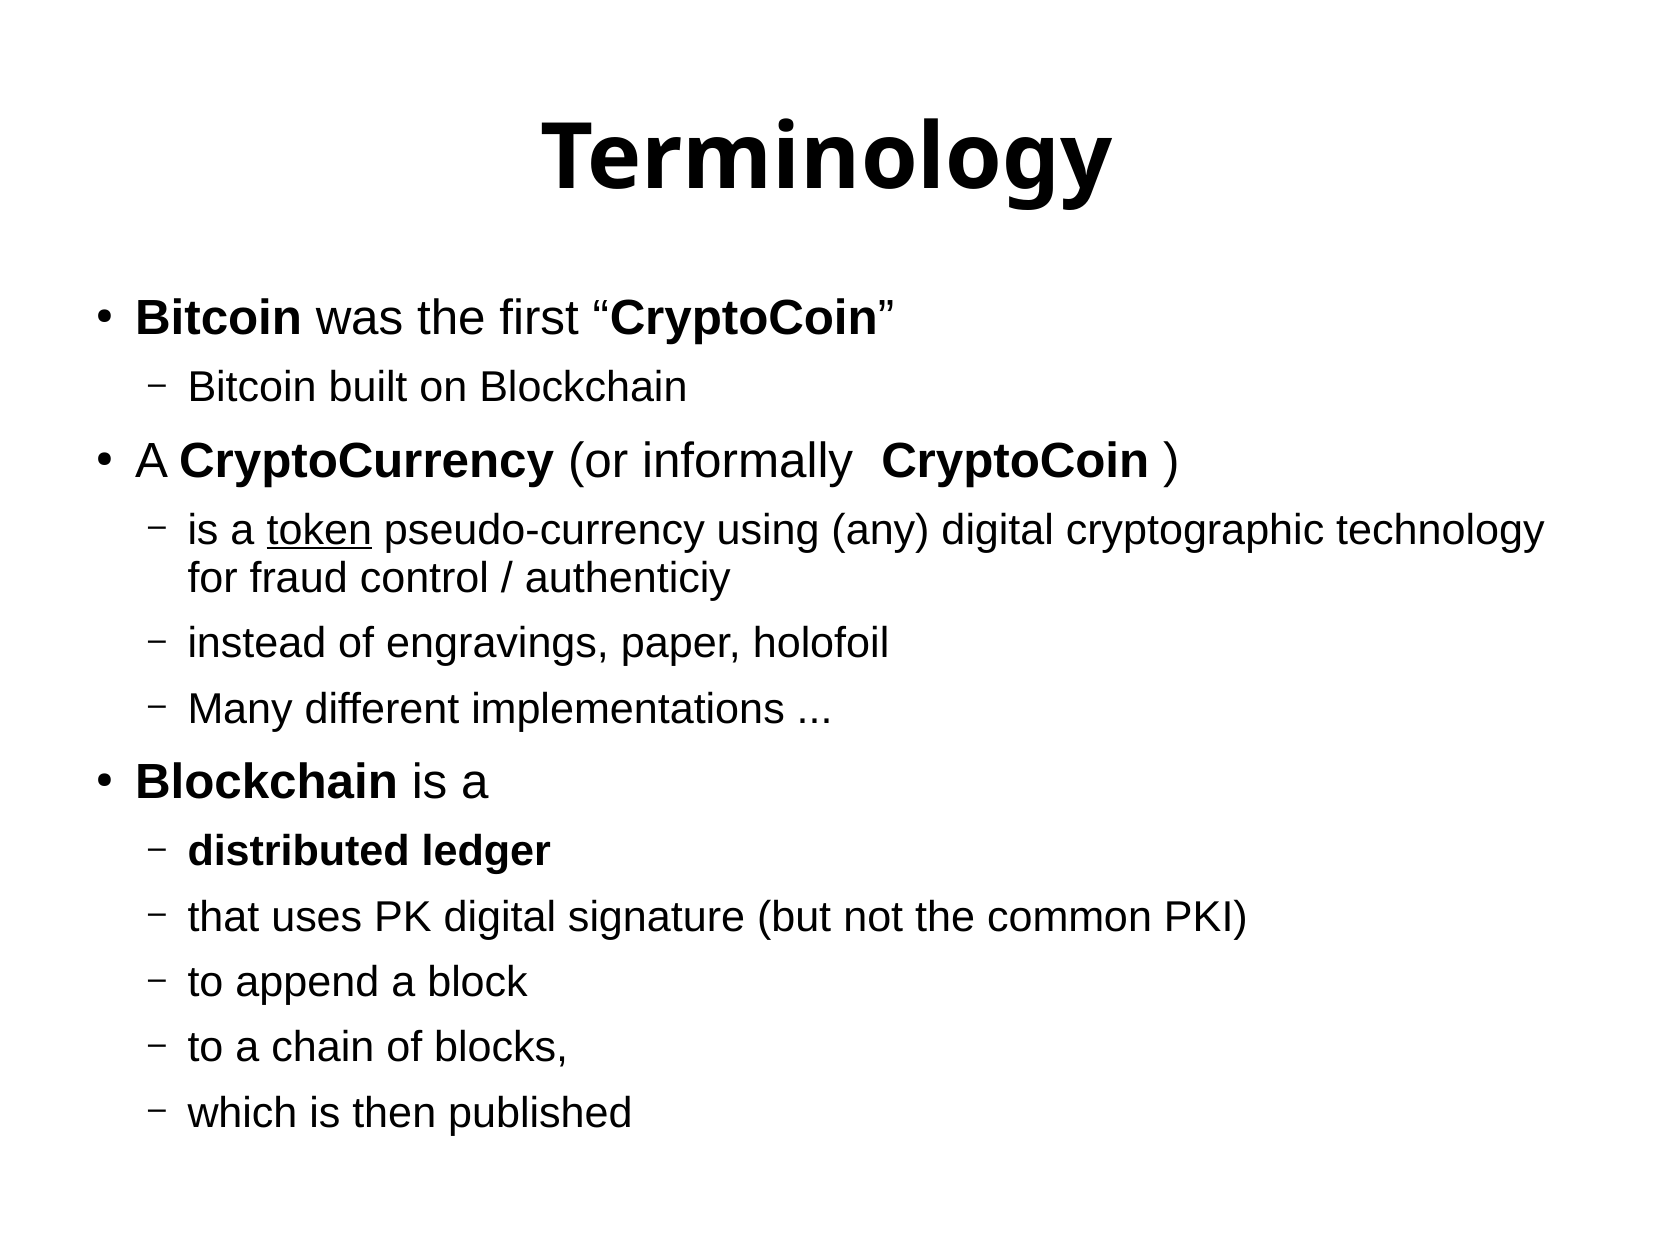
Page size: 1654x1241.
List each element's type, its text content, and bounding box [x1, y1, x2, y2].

title Terminology [82, 49, 1571, 257]
list Bitcoin was the first “CryptoCoin” Bitcoin built on Blockchain A CryptoCurrency (or informally CryptoCoin ) is a token pseudo-currency using (any) digital cryptographic technology for fraud control / authenticiy instead of engravings, paper, holofoil Many different implementations ... Blockchain is a distributed ledger that uses PK digital signature (but not the common PKI) to append a block to a chain of blocks, which is then published [82, 290, 1571, 1141]
